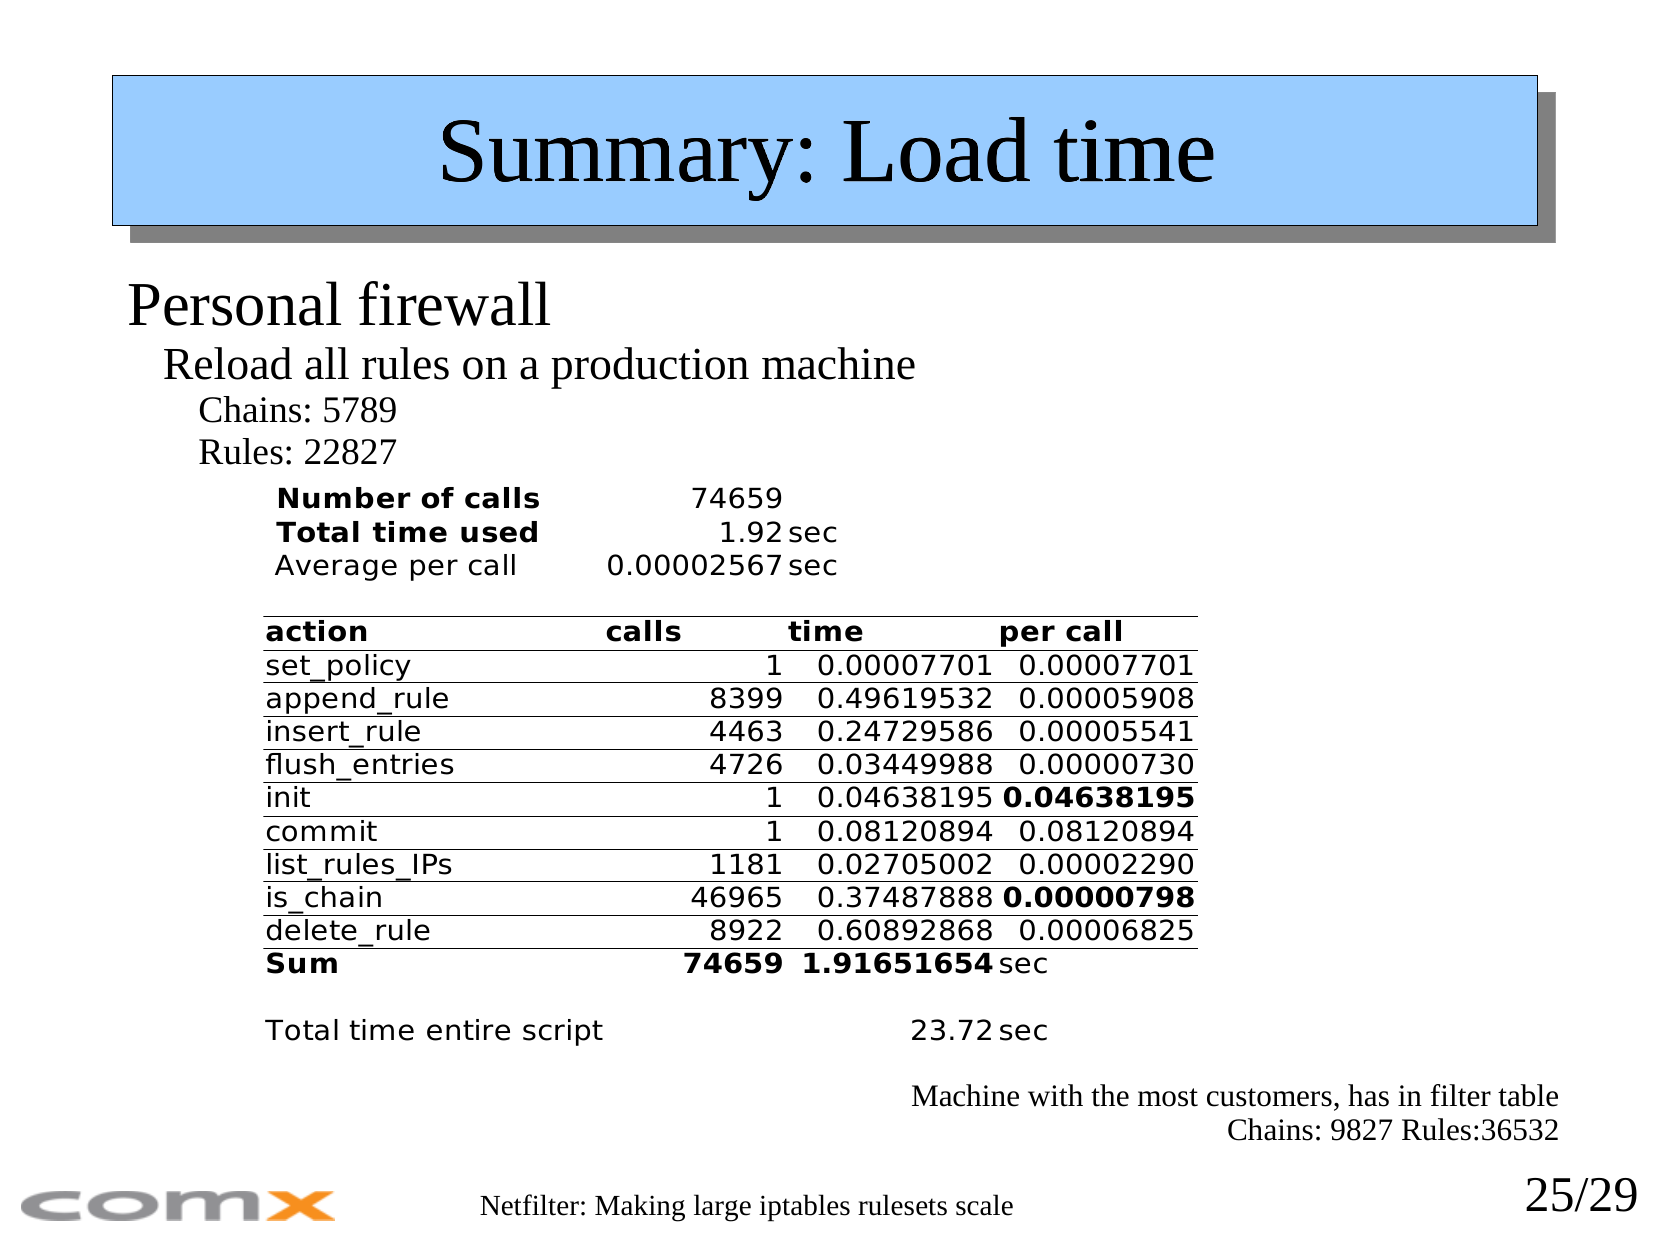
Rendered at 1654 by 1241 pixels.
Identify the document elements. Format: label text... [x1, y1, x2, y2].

text_box Machine with the most customers, has in filter table Chains: 9827 Rules:36532 [562, 1063, 1576, 1167]
picture [21, 1191, 335, 1221]
chart [263, 459, 1201, 1051]
text_box Personal firewall Reload all rules on a production machine Chains: 5789 Rules: 22827 [112, 254, 1538, 498]
title Summary: Load time [116, 75, 1538, 226]
